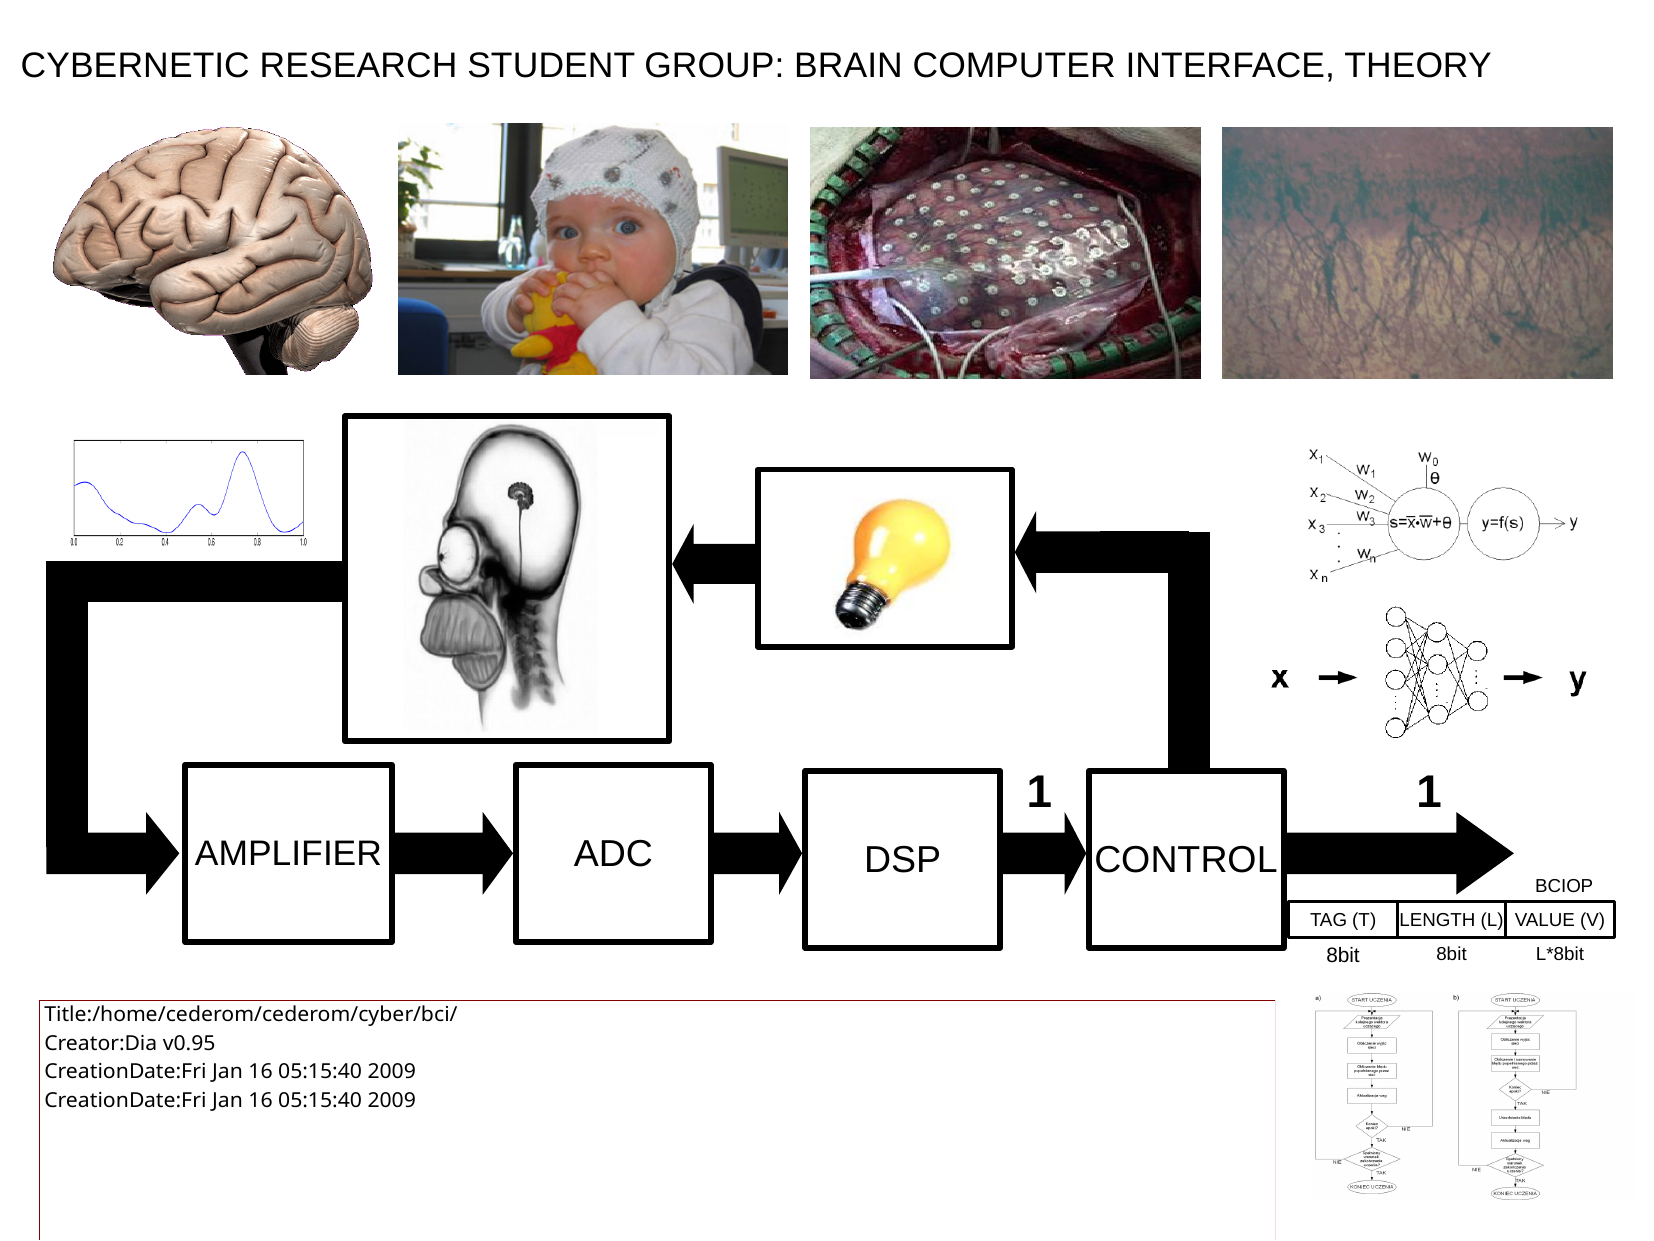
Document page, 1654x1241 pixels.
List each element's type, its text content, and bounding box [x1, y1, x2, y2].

text_box [46, 812, 180, 895]
text_box [1283, 812, 1514, 895]
text_box 8bit [1398, 936, 1505, 972]
picture [1312, 993, 1636, 1201]
text_box L*8bit [1505, 936, 1615, 972]
picture [37, 998, 1276, 1240]
text_box CONTROL [1088, 770, 1284, 948]
text_box BCIOP [1513, 866, 1615, 906]
text_box VALUE (V) [1505, 901, 1615, 936]
picture [810, 127, 1201, 379]
picture [1260, 442, 1595, 751]
picture [398, 123, 788, 376]
text_box AMPLIFIER [185, 764, 392, 942]
text_box DSP [805, 770, 1001, 948]
text_box [1000, 818, 1087, 895]
text_box CYBERNETIC RESEARCH STUDENT GROUP: BRAIN COMPUTER INTERFACE, THEORY [5, 37, 1654, 93]
picture [350, 420, 660, 736]
text_box [672, 469, 1012, 647]
text_box 8bit [1288, 936, 1398, 979]
picture [772, 480, 1001, 641]
picture [1222, 127, 1613, 379]
text_box [710, 812, 803, 895]
text_box 1 [1011, 758, 1068, 825]
text_box [1014, 510, 1100, 594]
text_box LENGTH (L) [1397, 901, 1505, 936]
text_box ADC [344, 416, 670, 742]
picture [49, 122, 376, 376]
text_box [391, 812, 514, 895]
text_box ADC [515, 764, 711, 942]
text_box 1 [1401, 758, 1457, 826]
text_box TAG (T) [1288, 901, 1397, 936]
picture [37, 428, 333, 547]
